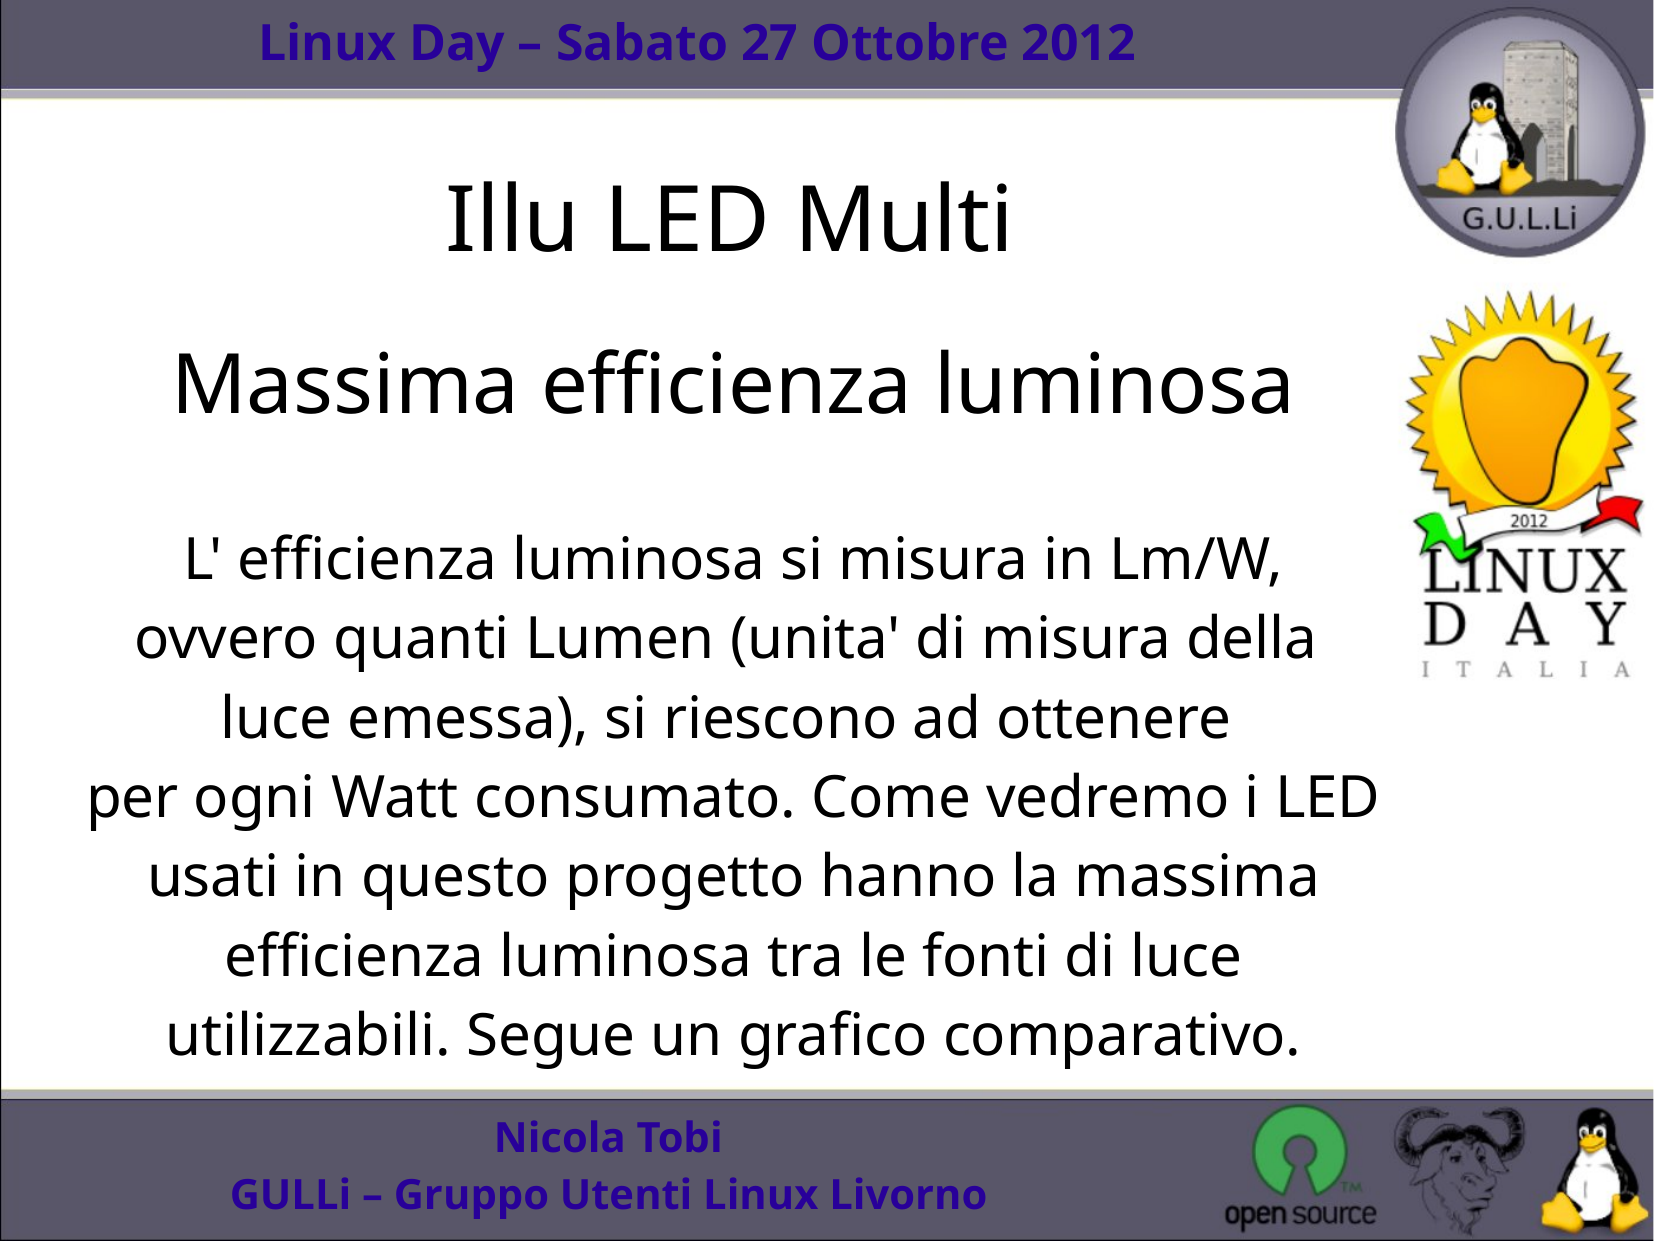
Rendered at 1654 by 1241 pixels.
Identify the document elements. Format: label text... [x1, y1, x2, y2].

title Illu LED Multi [82, 112, 1378, 320]
picture [0, 0, 1654, 1241]
subtitle Massima efficienza luminosa L' efficienza luminosa si misura in Lm/W, ovvero quanti Lumen (unita' di misura della luce emessa), si riescono ad ottenere per ogni Watt consumato. Come vedremo i LED usati in questo progetto hanno la massima efficienza luminosa tra le fonti di luce utilizzabili. Segue un grafico comparativo. [85, 315, 1382, 1082]
text_box Linux Day – Sabato 27 Ottobre 2012 [0, 0, 1395, 97]
text_box Nicola Tobi GULLi – Gruppo Utenti Linux Livorno [0, 1100, 1218, 1241]
